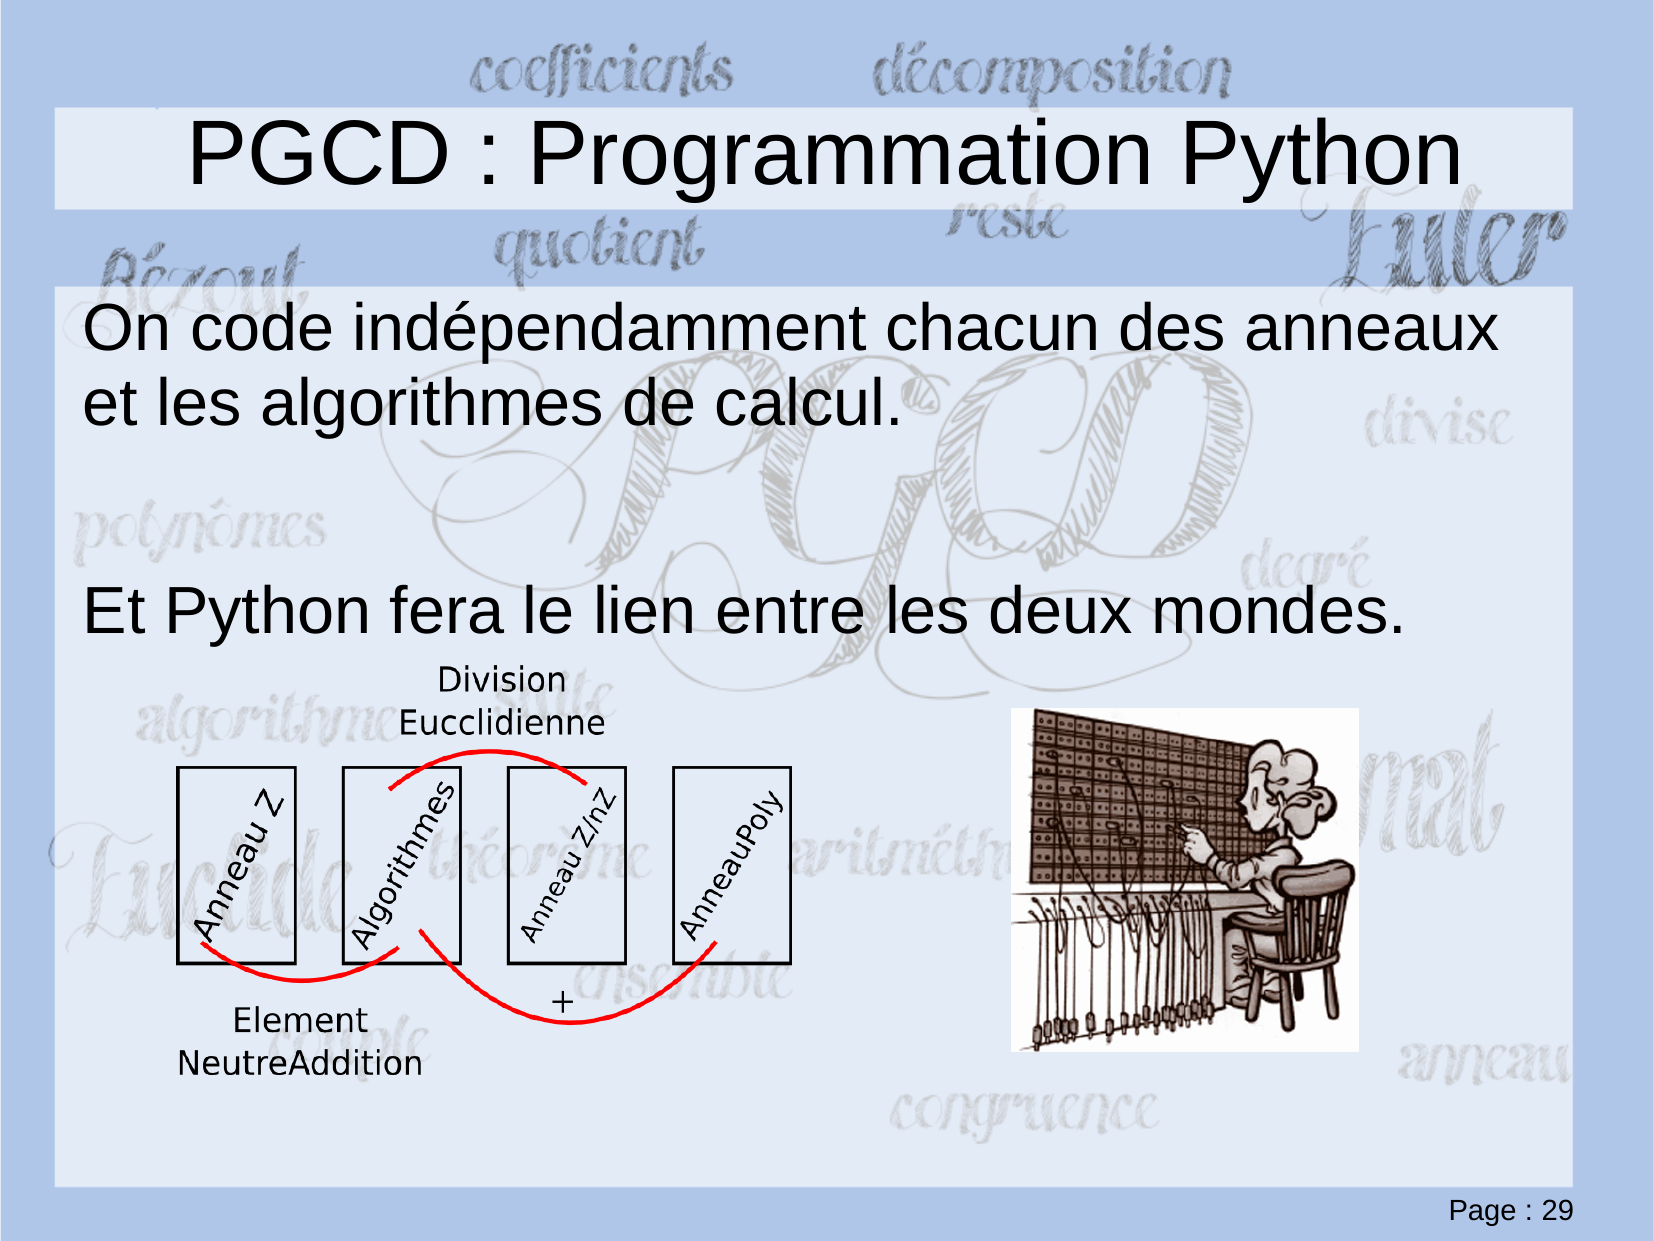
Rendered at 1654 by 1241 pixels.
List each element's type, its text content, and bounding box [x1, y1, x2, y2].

list On code indépendamment chacun des anneaux et les algorithmes de calcul. Et Python fera le lien entre les deux mondes. [82, 290, 1572, 634]
title PGCD : Programmation Python [82, 49, 1571, 257]
picture [0, 0, 1654, 1241]
